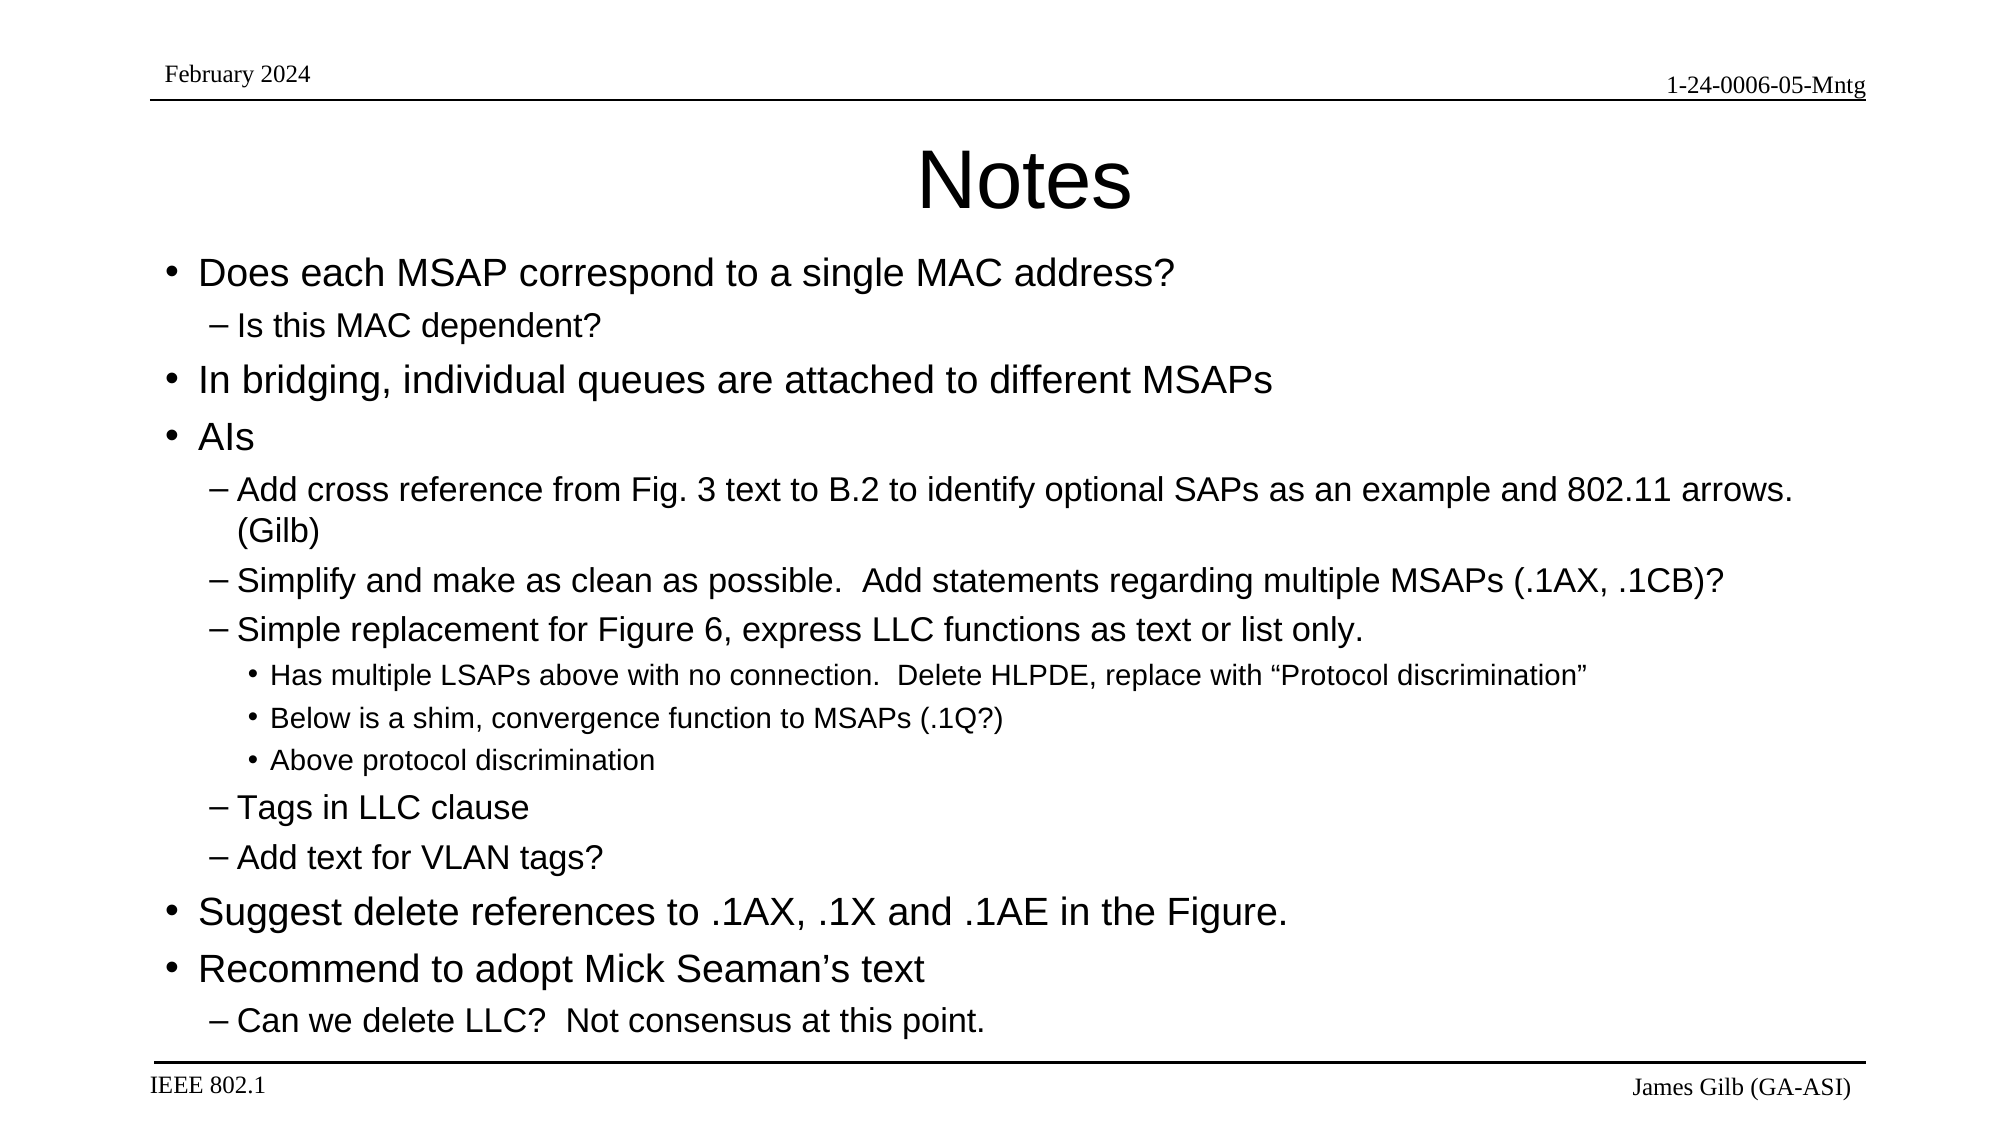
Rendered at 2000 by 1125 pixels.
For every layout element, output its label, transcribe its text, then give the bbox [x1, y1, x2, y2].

title Notes [149, 112, 1900, 238]
list Does each MSAP correspond to a single MAC address? Is this MAC dependent? In bridging, individual queues are attached to different MSAPs AIs Add cross reference from Fig. 3 text to B.2 to identify optional SAPs as an example and 802.11 arrows. (Gilb) Simplify and make as clean as possible. Add statements regarding multiple MSAPs (.1AX, .1CB)? Simple replacement for Figure 6, express LLC functions as text or list only. Has multiple LSAPs above with no connection. Delete HLPDE, replace with “Protocol discrimination” Below is a shim, convergence function to MSAPs (.1Q?) Above protocol discrimination Tags in LLC clause Add text for VLAN tags? Suggest delete references to .1AX, .1X and .1AE in the Figure. Recommend to adopt Mick Seaman’s text Can we delete LLC? Not consensus at this point. [149, 239, 1900, 1051]
